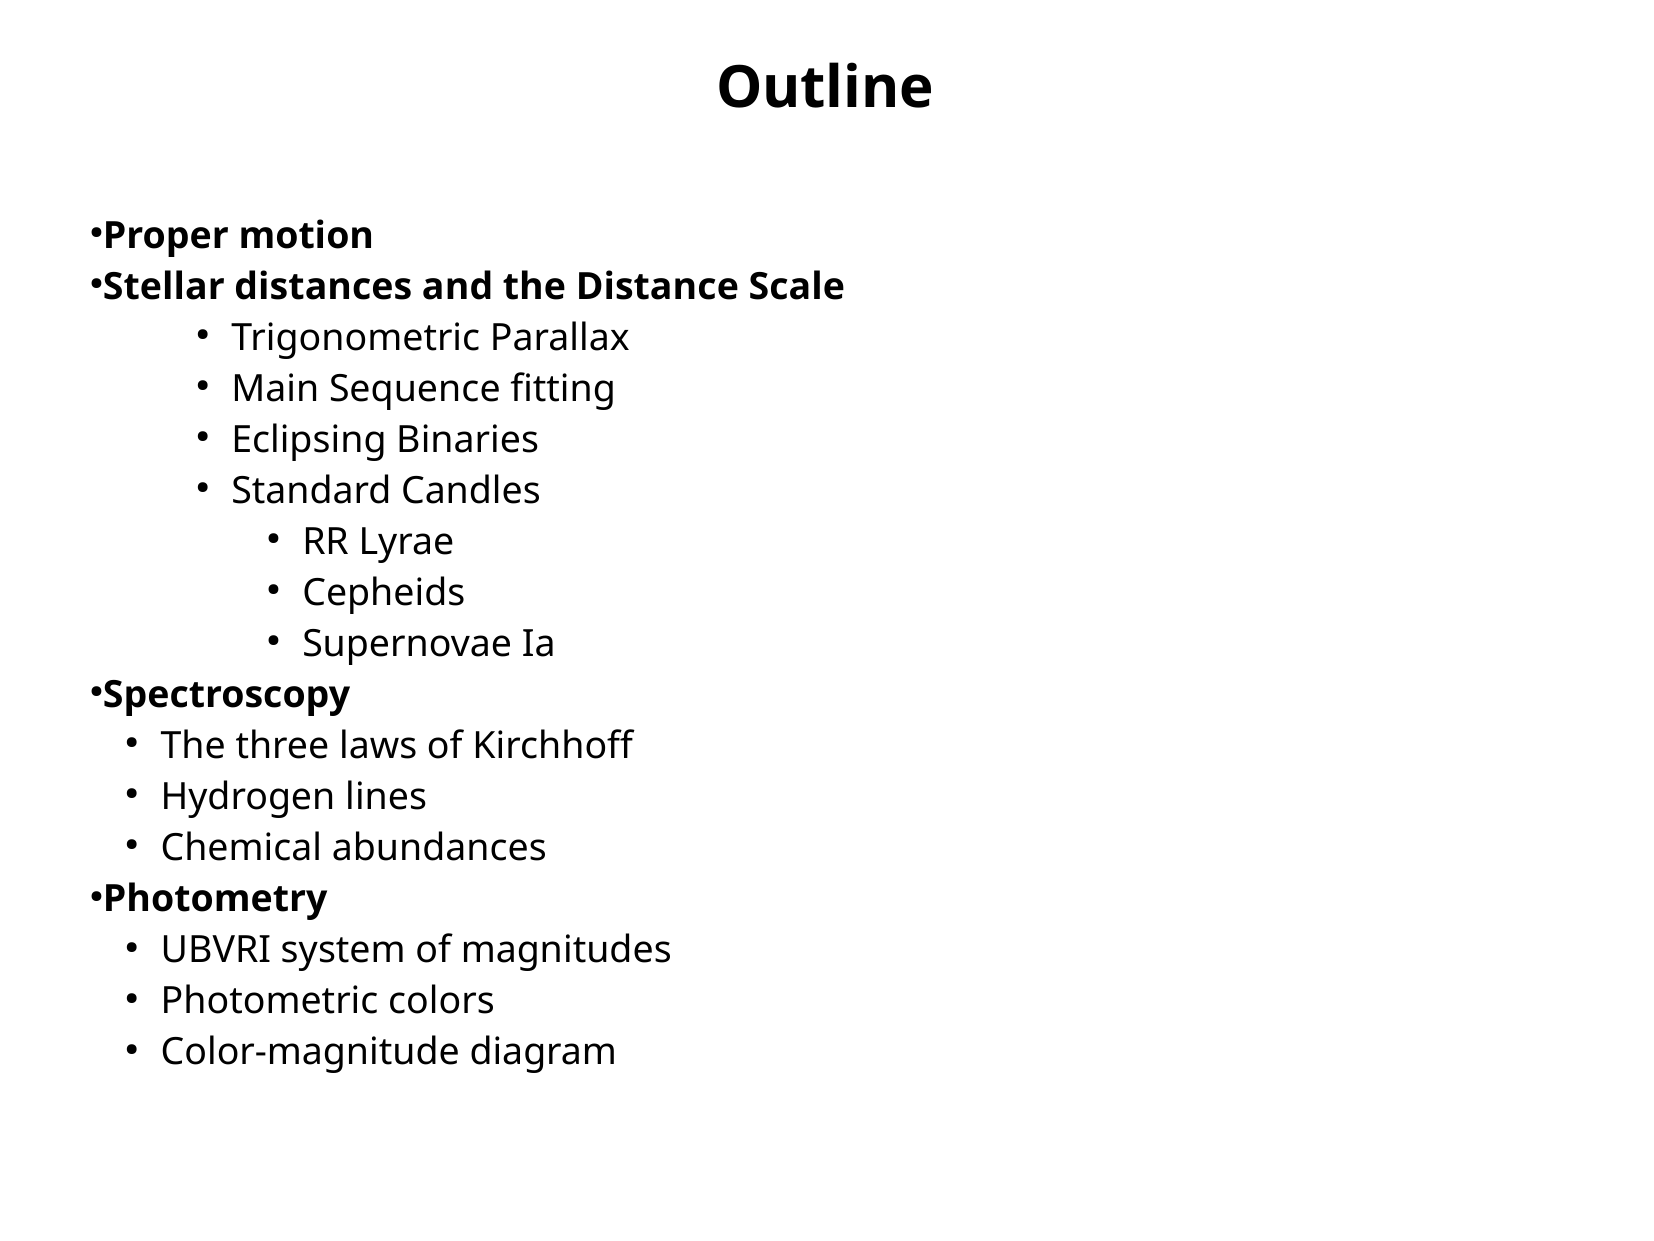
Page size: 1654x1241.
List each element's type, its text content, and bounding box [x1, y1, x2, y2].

text_box Outline [262, 37, 1388, 134]
text_box Proper motion Stellar distances and the Distance Scale Trigonometric Parallax Main Sequence fitting Eclipsing Binaries Standard Candles RR Lyrae Cepheids Supernovae Ia Spectroscopy The three laws of Kirchhoff Hydrogen lines Chemical abundances Photometry UBVRI system of magnitudes Photometric colors Color-magnitude diagram [75, 150, 1576, 1190]
